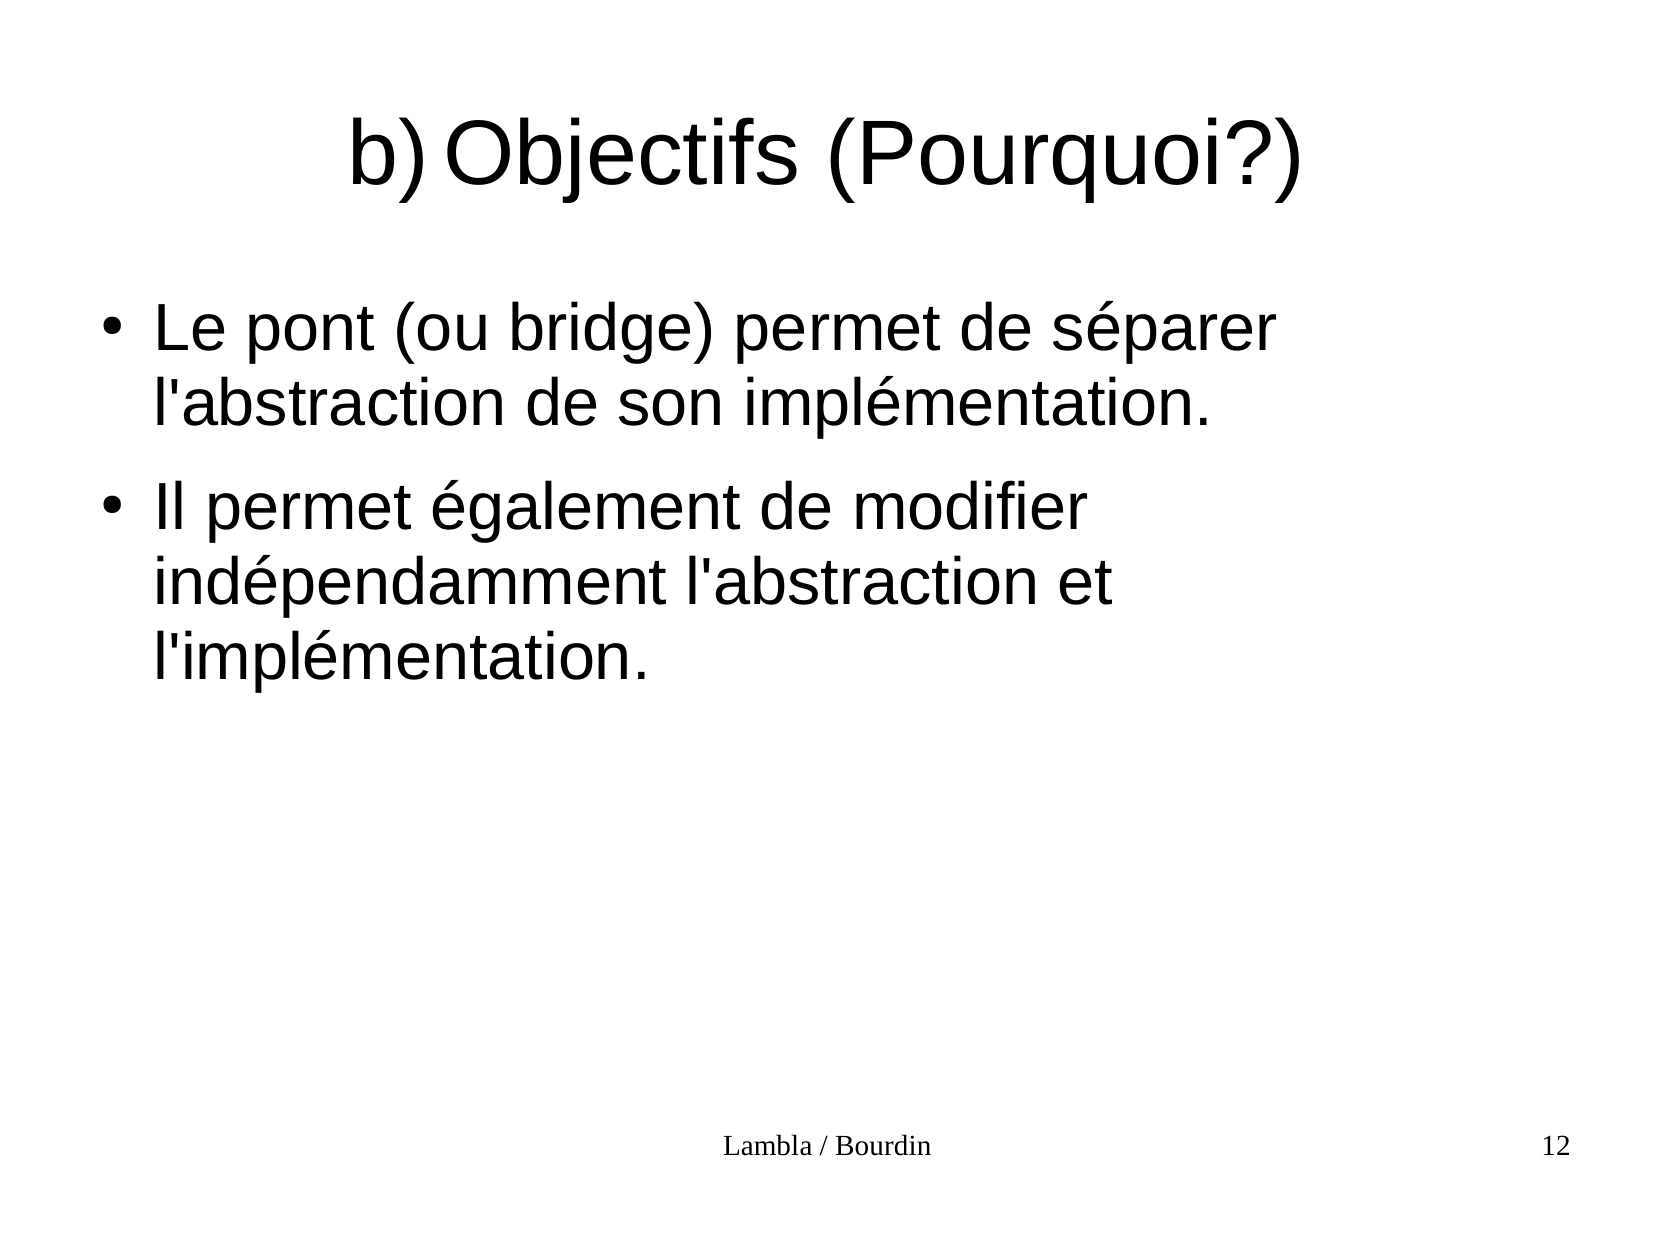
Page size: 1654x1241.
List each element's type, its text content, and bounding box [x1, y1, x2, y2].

list Le pont (ou bridge) permet de séparer l'abstraction de son implémentation. Il permet également de modifier indépendamment l'abstraction et l'implémentation. [82, 290, 1571, 1109]
title b) Objectifs (Pourquoi?) [82, 49, 1571, 257]
